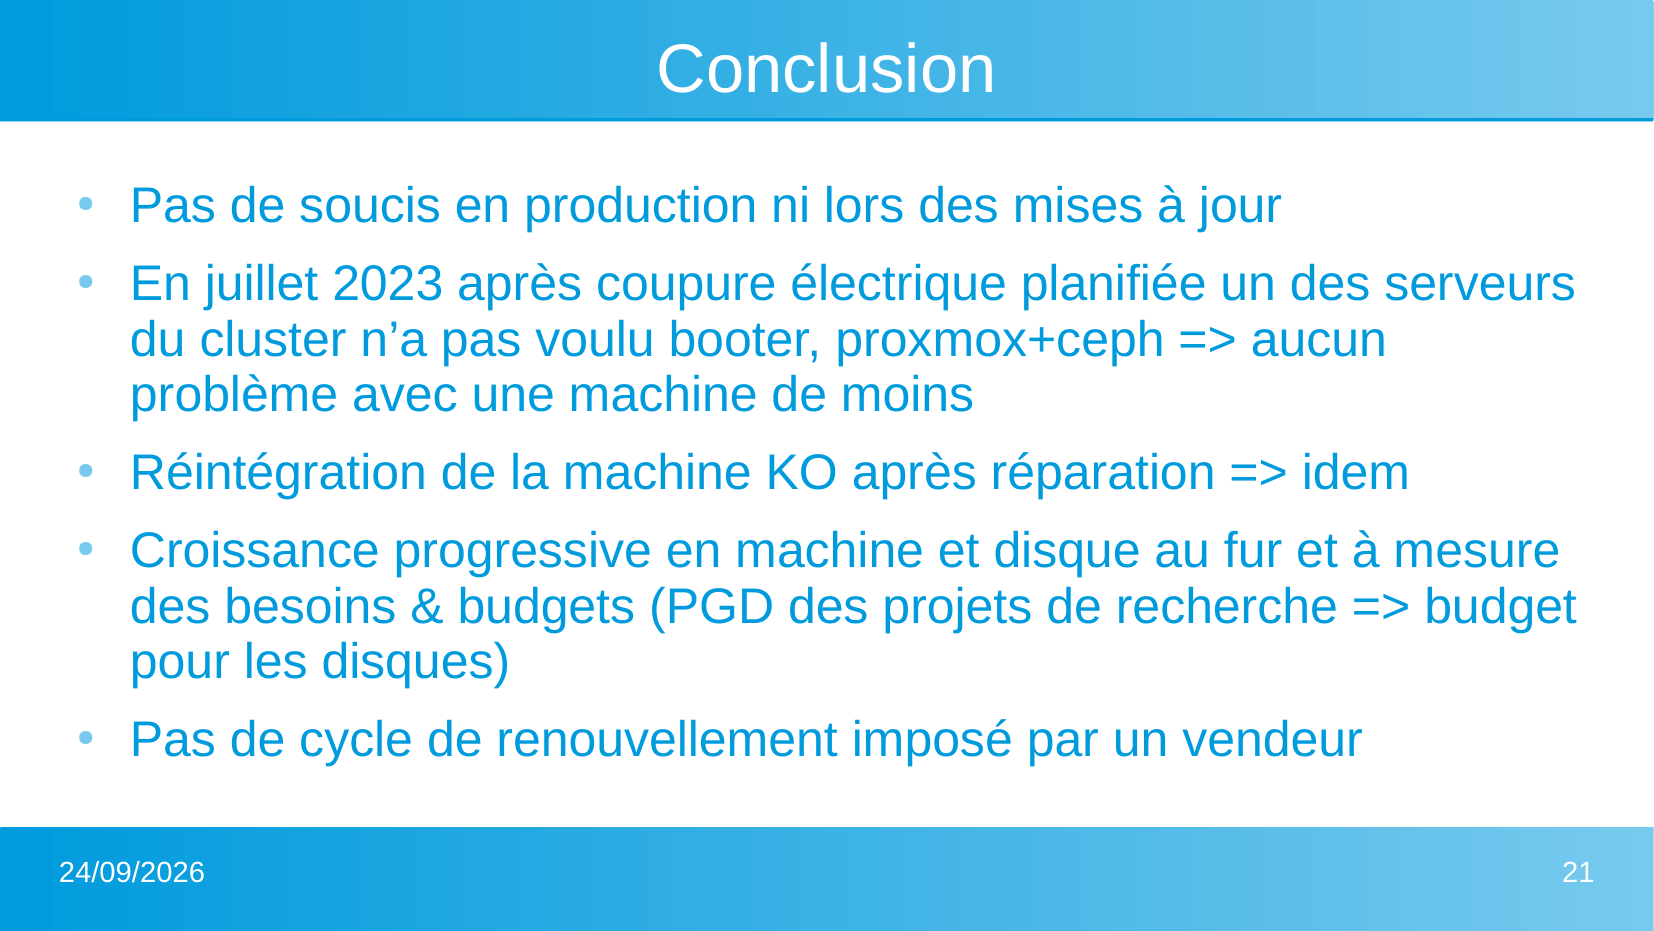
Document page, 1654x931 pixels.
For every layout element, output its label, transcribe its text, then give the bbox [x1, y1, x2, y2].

title Conclusion [59, 29, 1595, 108]
list Pas de soucis en production ni lors des mises à jour En juillet 2023 après coupure électrique planifiée un des serveurs du cluster n’a pas voulu booter, proxmox+ceph => aucun problème avec une machine de moins Réintégration de la machine KO après réparation => idem Croissance progressive en machine et disque au fur et à mesure des besoins & budgets (PGD des projets de recherche => budget pour les disques) Pas de cycle de renouvellement imposé par un vendeur [59, 177, 1595, 768]
